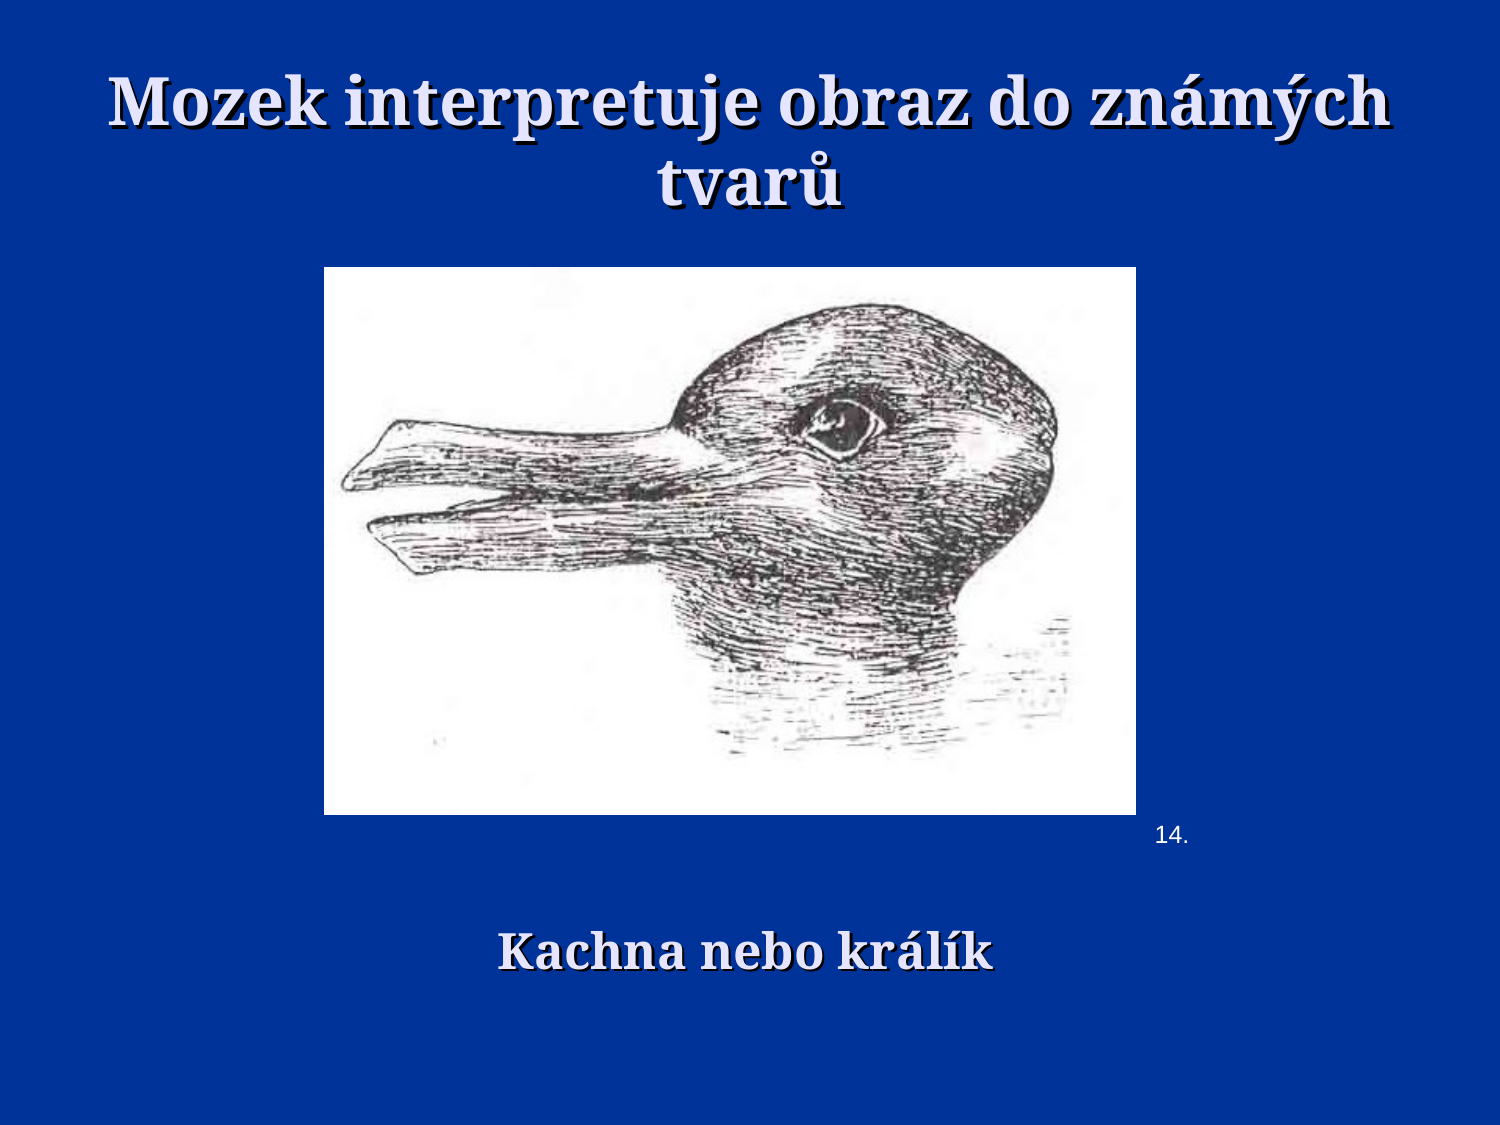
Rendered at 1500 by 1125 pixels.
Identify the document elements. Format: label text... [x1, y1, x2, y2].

picture [324, 267, 1136, 815]
text_box Kachna nebo králík [70, 855, 1421, 1043]
title Mozek interpretuje obraz do známých tvarů [75, 45, 1426, 233]
text_box 14. [1139, 810, 1235, 855]
